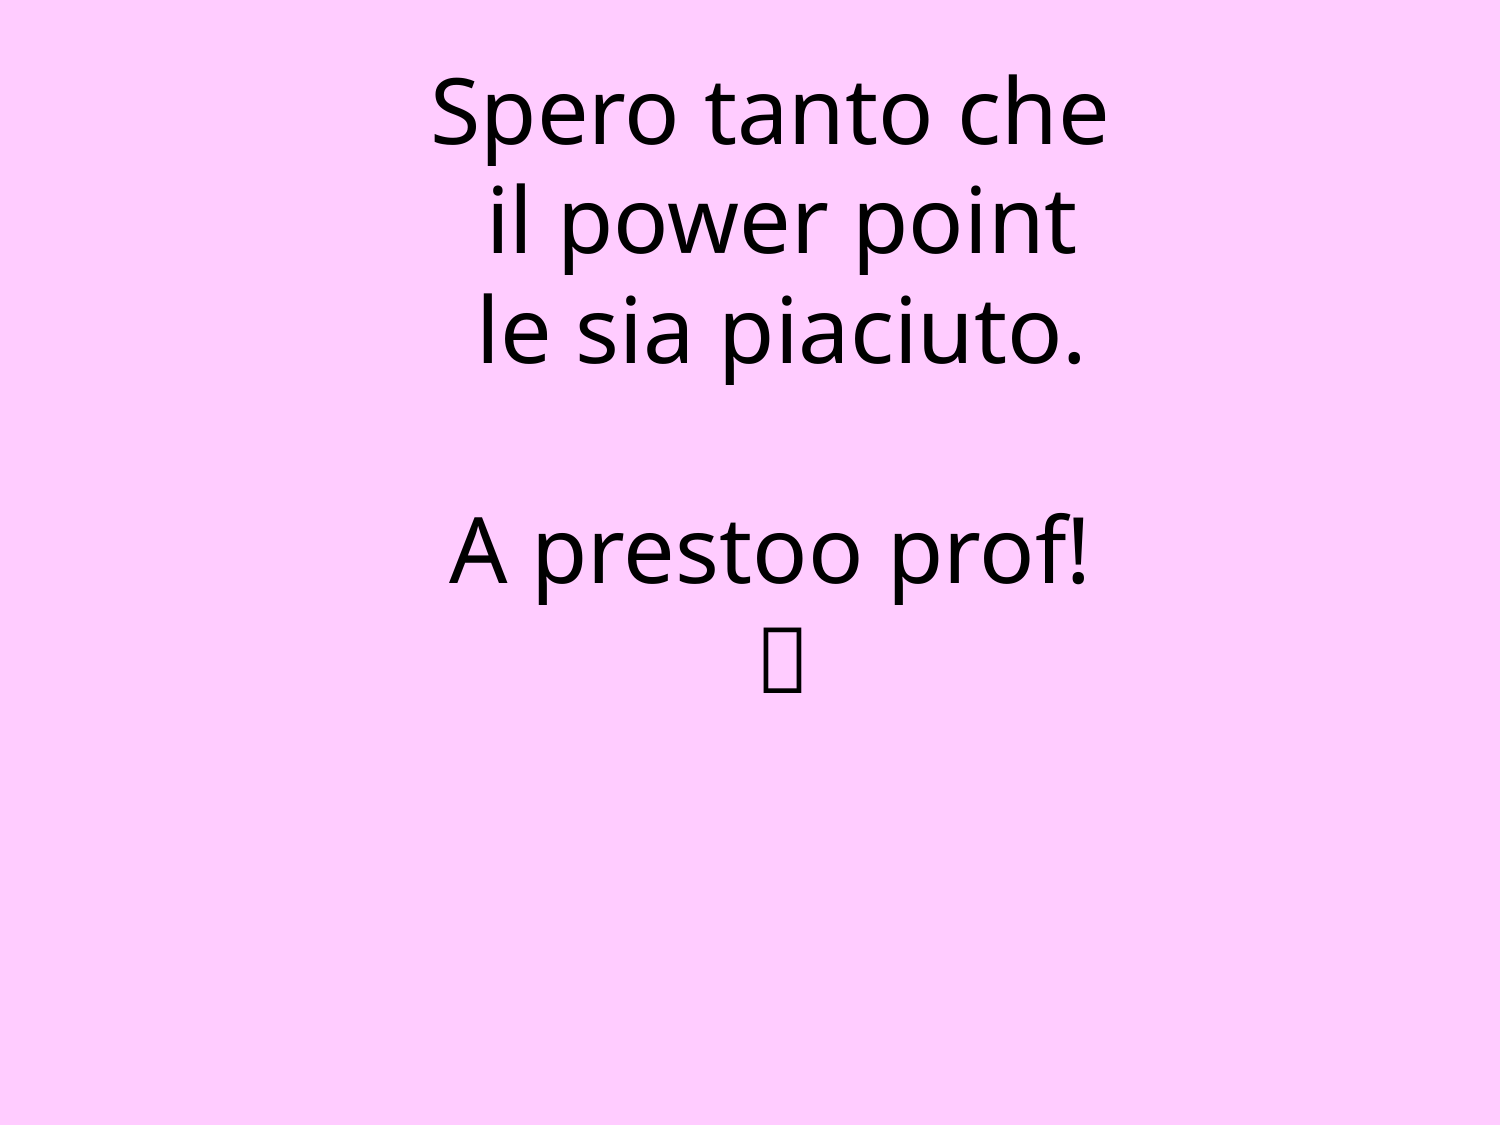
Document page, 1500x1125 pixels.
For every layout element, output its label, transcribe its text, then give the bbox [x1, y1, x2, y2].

title Spero tanto che il power point le sia piaciuto. A prestoo prof!  [64, 45, 1500, 1026]
